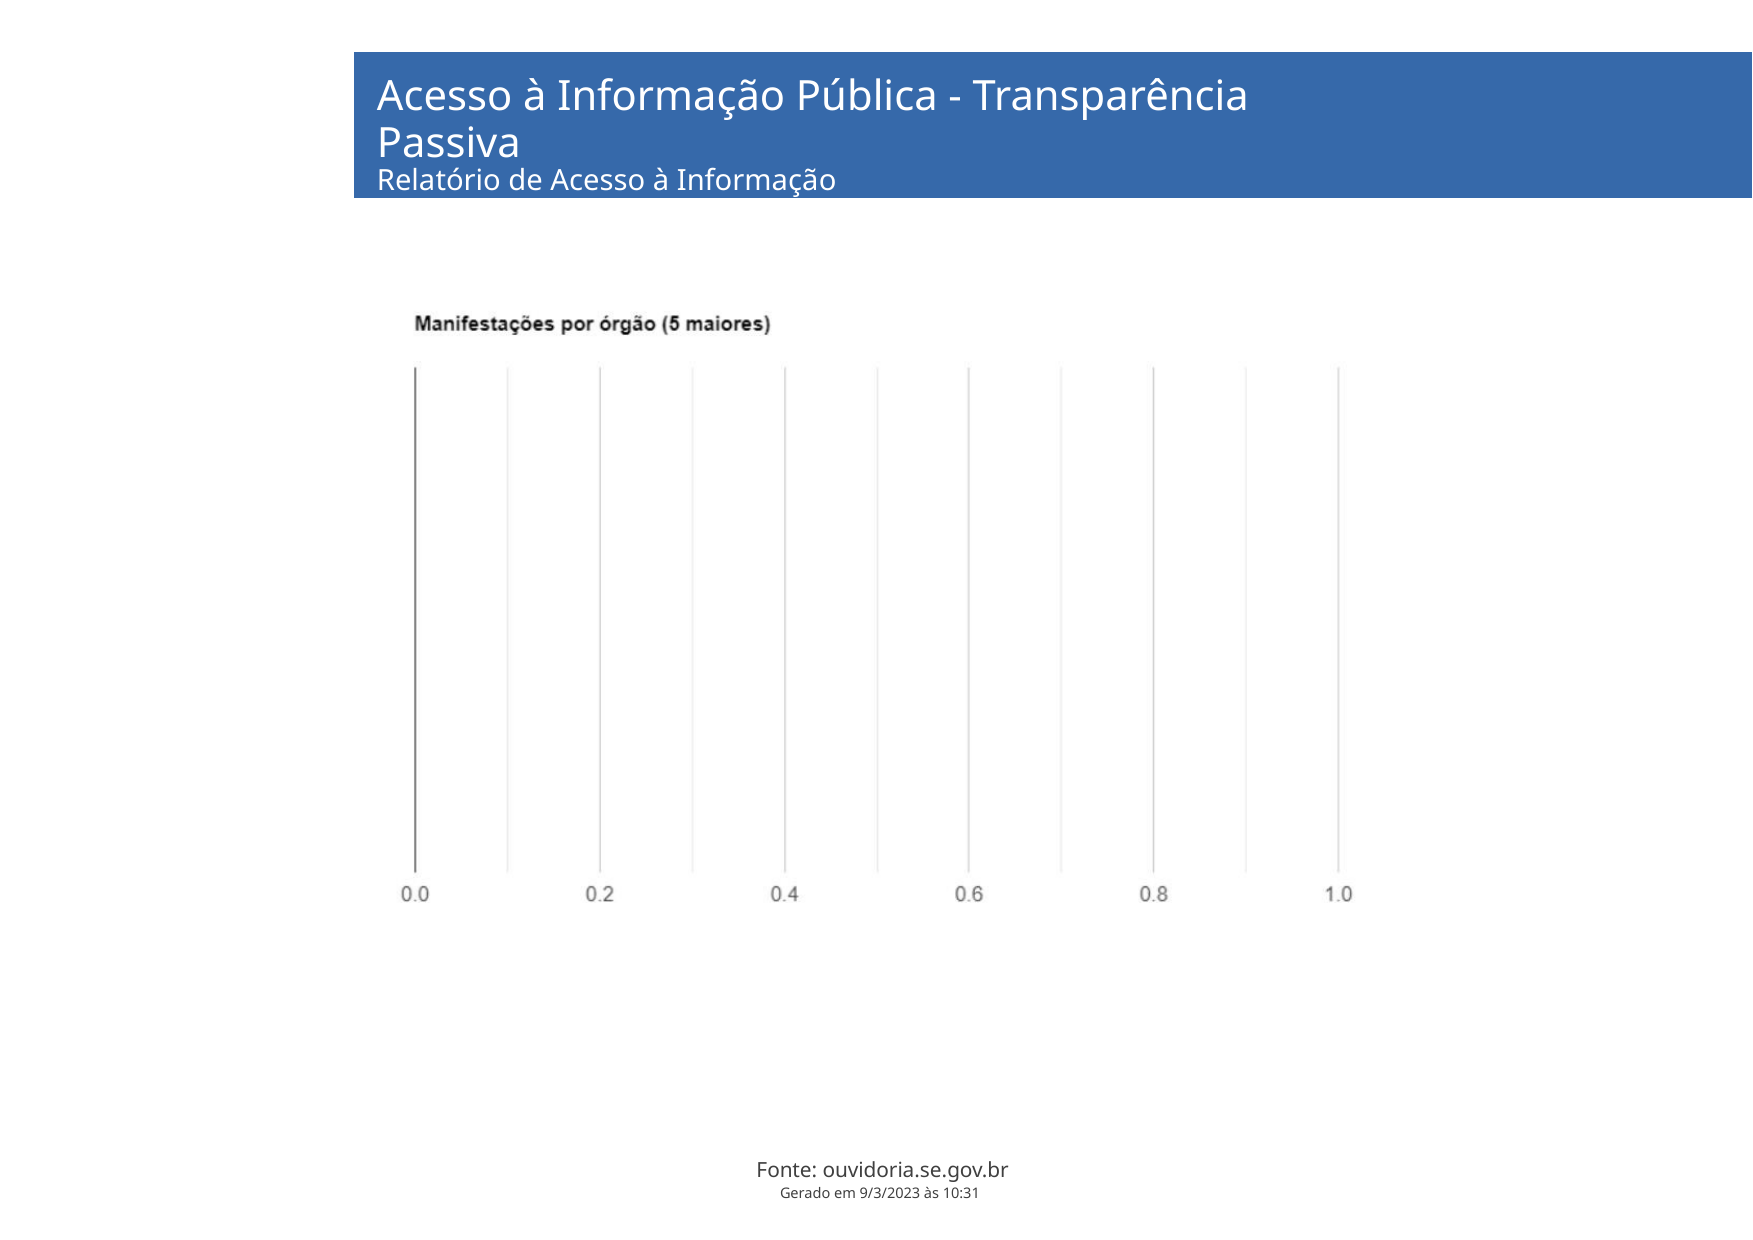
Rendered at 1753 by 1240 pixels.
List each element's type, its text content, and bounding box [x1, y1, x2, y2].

text_box [155, 211, 1599, 1028]
text_box Fonte: ouvidoria.se.gov.br [756, 1158, 1023, 1182]
text_box Acesso à Informação Pública - Transparência Passiva Relatório de Acesso à Informação SETURJaneiro a Janeiro de 2023 [376, 72, 1403, 228]
text_box [354, 52, 1752, 198]
text_box Gerado em 9/3/2023 às 10:31 [780, 1184, 999, 1202]
